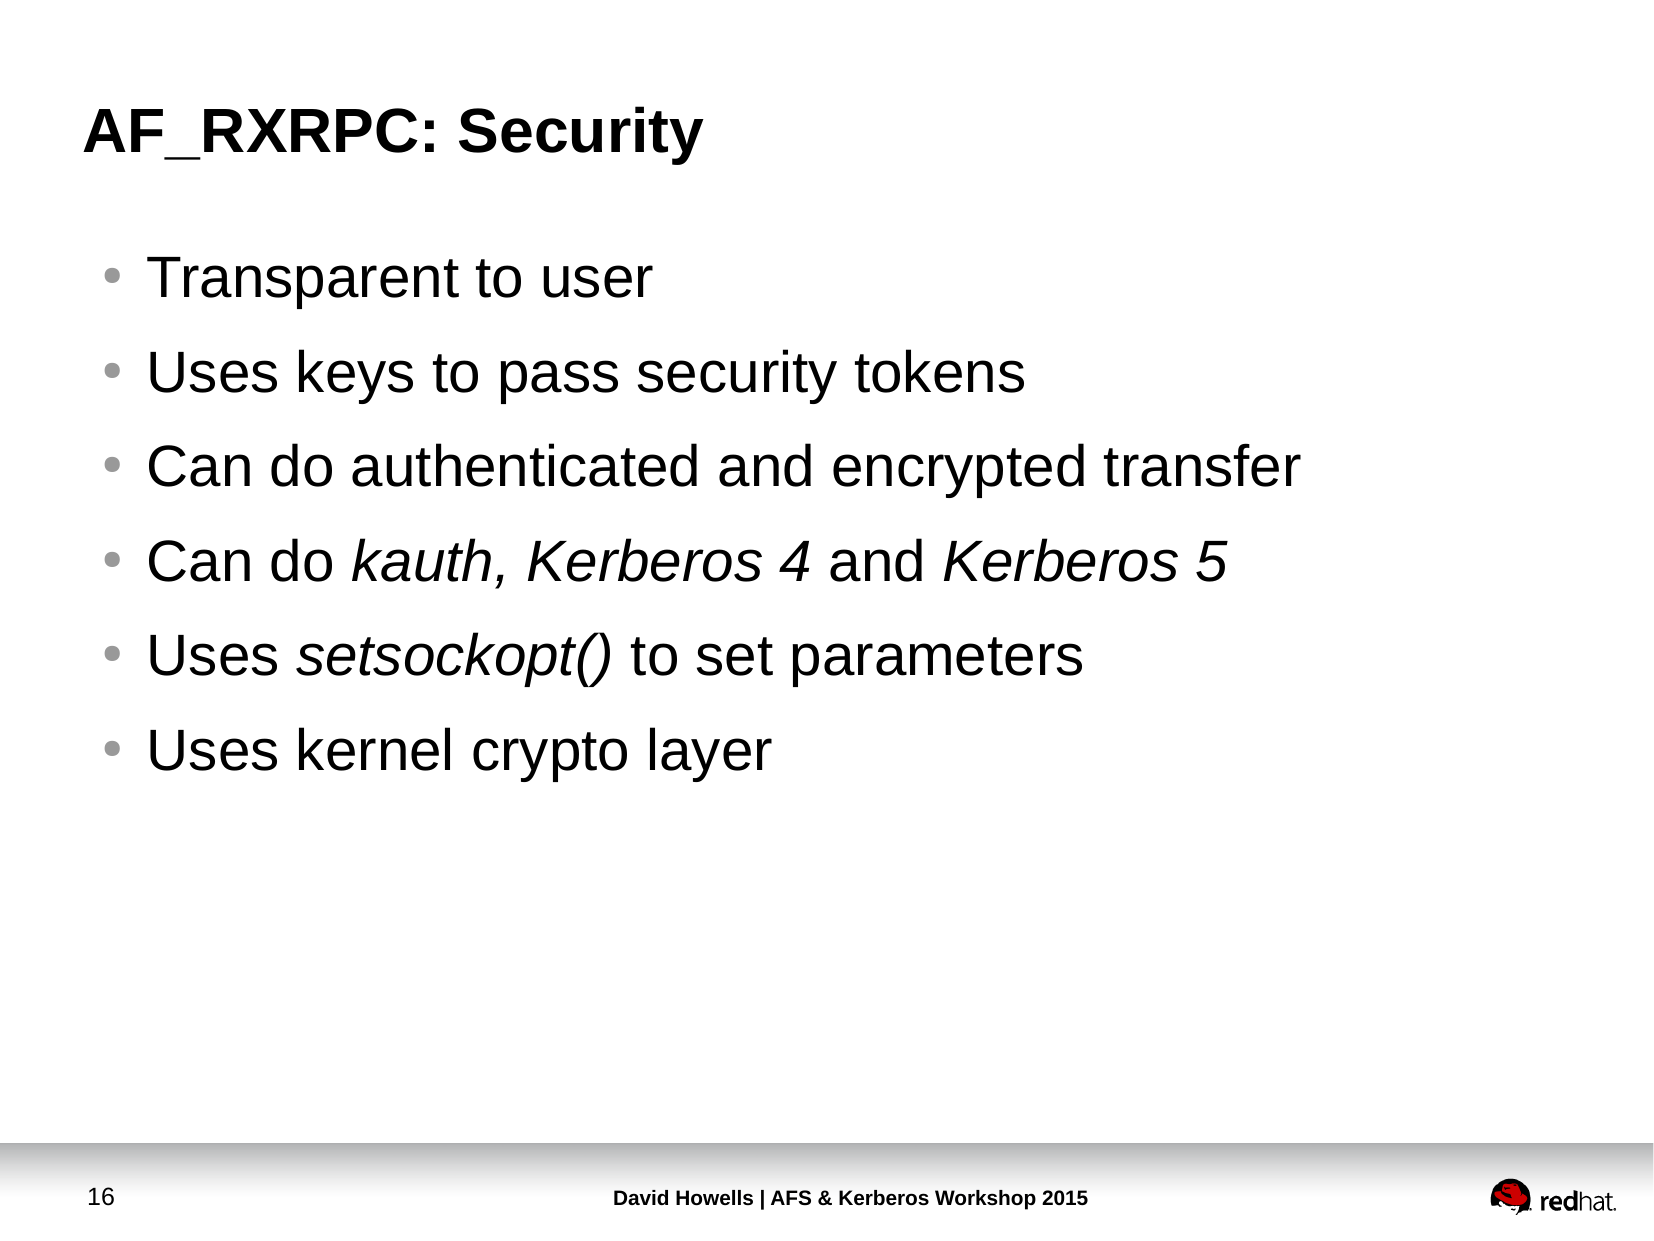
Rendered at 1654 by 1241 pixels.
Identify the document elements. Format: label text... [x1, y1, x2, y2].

picture [0, 1143, 1654, 1241]
list Transparent to user Uses keys to pass security tokens Can do authenticated and encrypted transfer Can do kauth, Kerberos 4 and Kerberos 5 Uses setsockopt() to set parameters Uses kernel crypto layer [86, 244, 1576, 1039]
title AF_RXRPC: Security [82, 37, 1571, 226]
